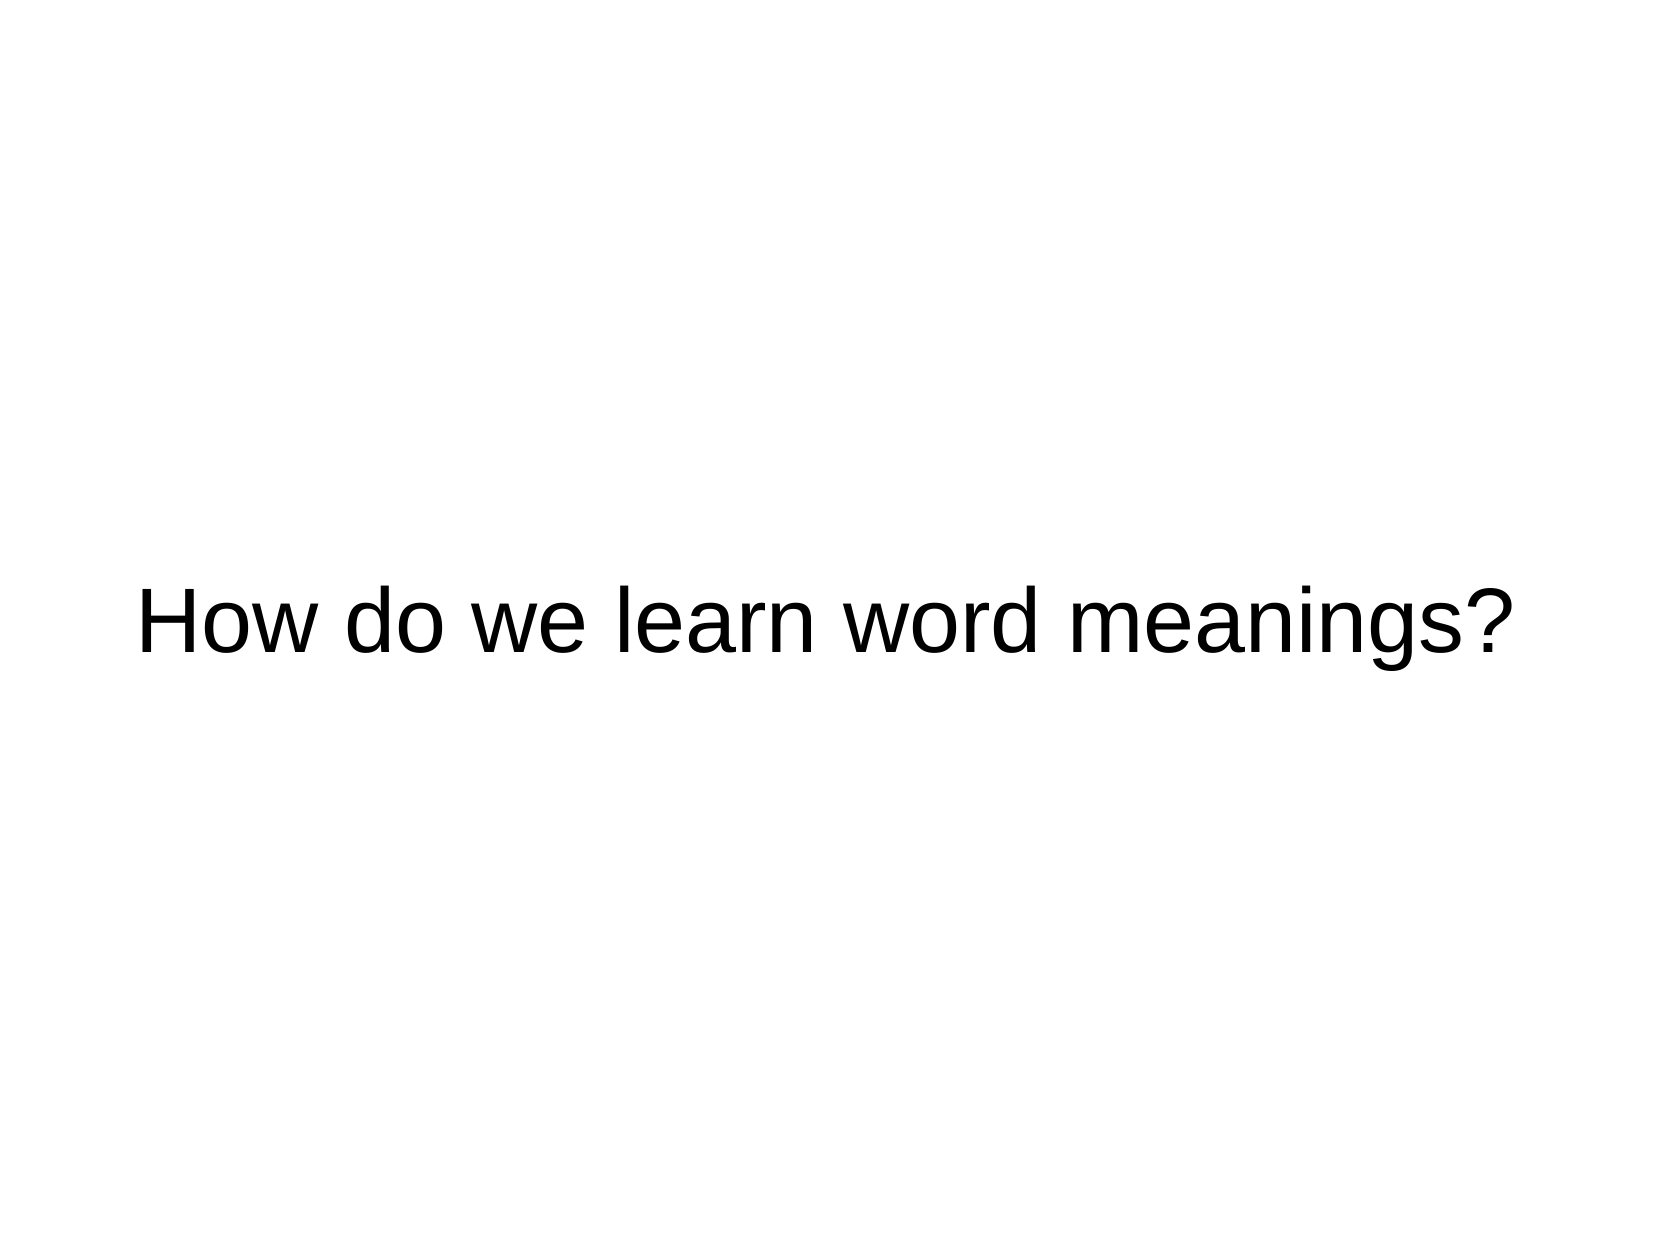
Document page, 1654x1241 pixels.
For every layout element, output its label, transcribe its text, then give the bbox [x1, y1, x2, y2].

title How do we learn word meanings? [82, 524, 1571, 717]
